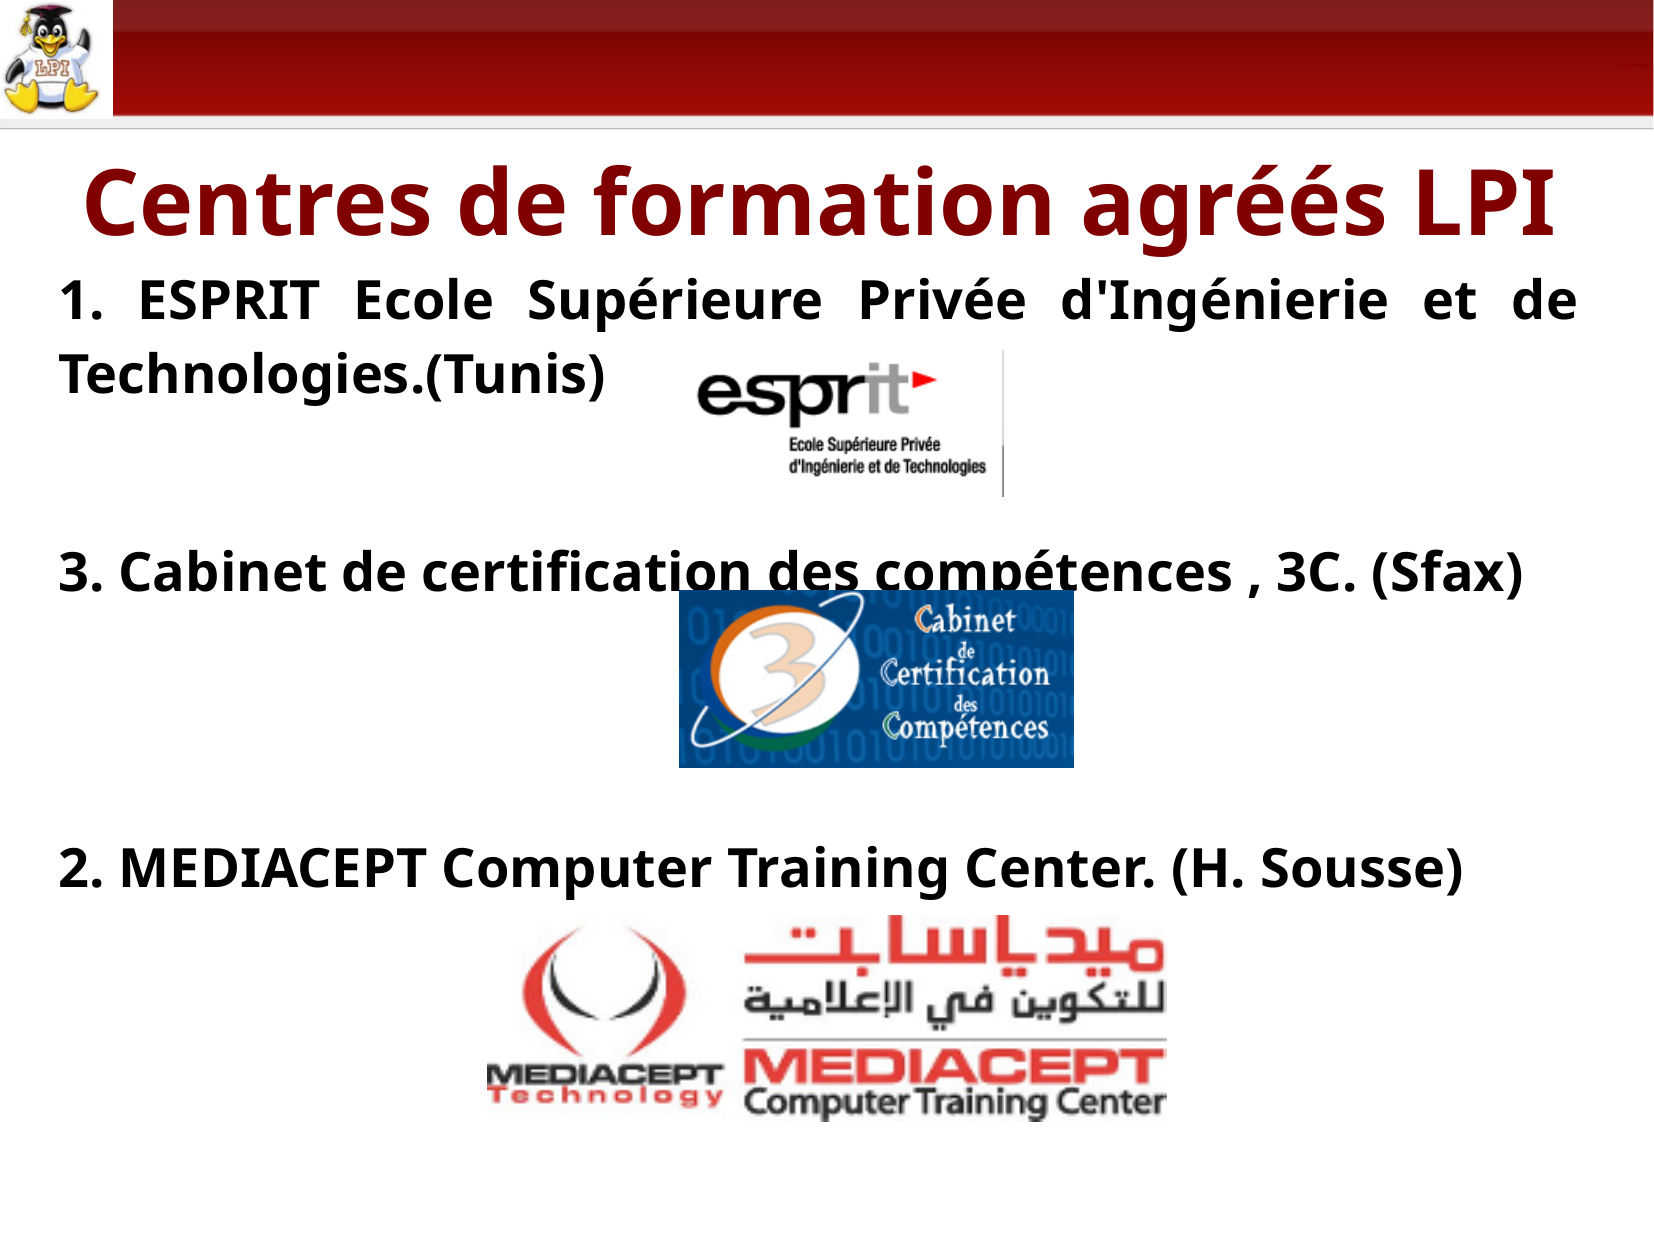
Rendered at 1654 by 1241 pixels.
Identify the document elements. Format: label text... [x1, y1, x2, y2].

picture [666, 328, 1004, 497]
text_box 1. ESPRIT Ecole Supérieure Privée d'Ingénierie et de Technologies.(Tunis) 3. Cabinet de certification des compétences , 3C. (Sfax) 2. MEDIACEPT Computer Training Center. (H. Sousse) [43, 254, 1595, 1210]
picture [679, 590, 1074, 768]
picture [487, 915, 1167, 1123]
picture [0, 0, 1654, 131]
text_box Centres de formation agréés LPI [43, 130, 1595, 254]
